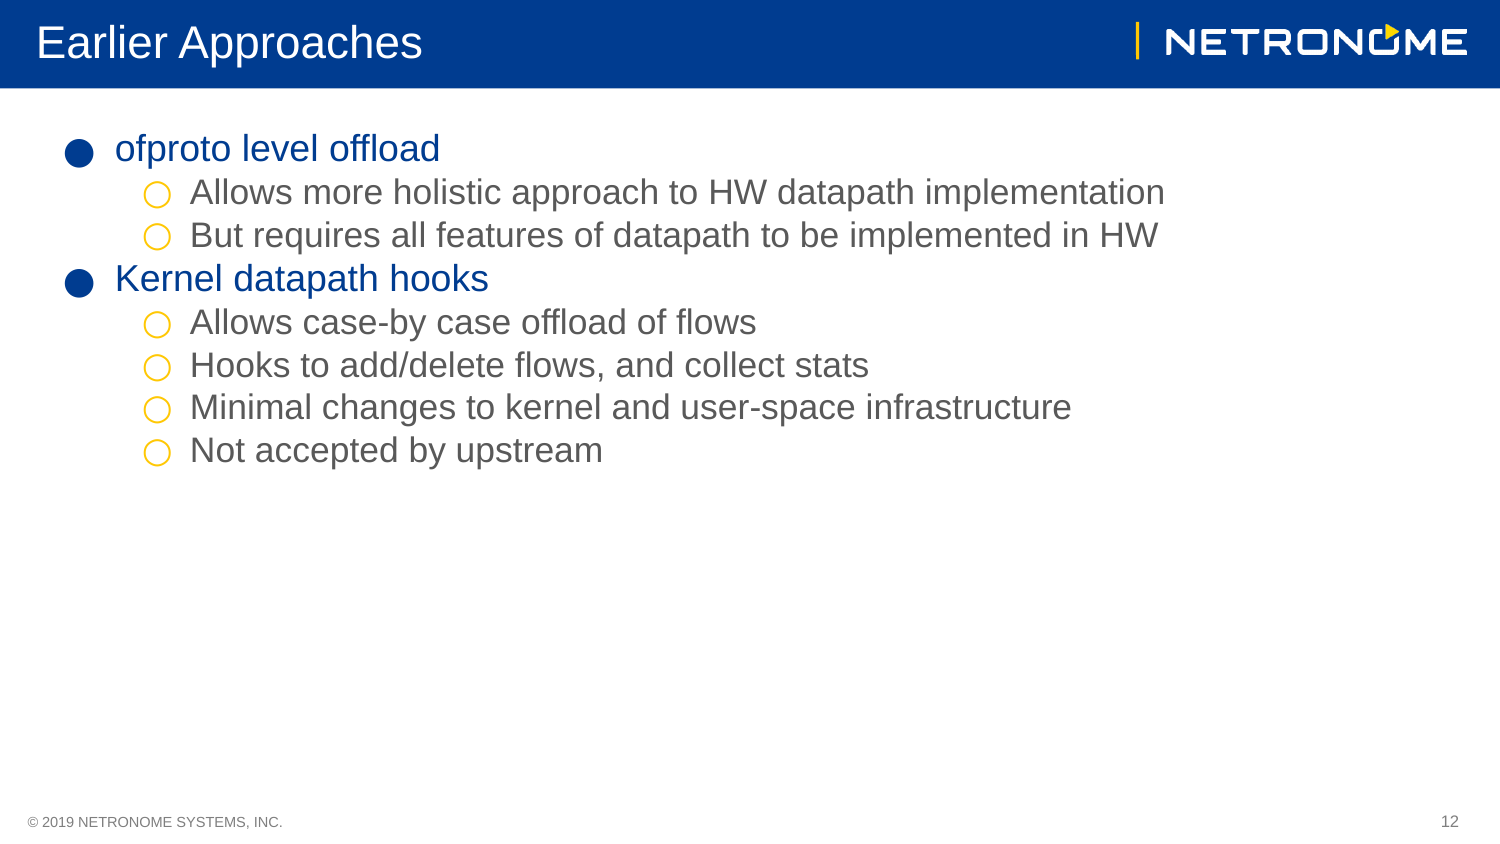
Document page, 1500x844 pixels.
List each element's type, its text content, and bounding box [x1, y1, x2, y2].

picture [1162, 21, 1473, 62]
list ofproto level offload Allows more holistic approach to HW datapath implementation But requires all features of datapath to be implemented in HW Kernel datapath hooks Allows case-by case offload of flows Hooks to add/delete flows, and collect stats Minimal changes to kernel and user-space infrastructure Not accepted by upstream [24, 109, 1463, 772]
title Earlier Approaches [20, 0, 1113, 89]
